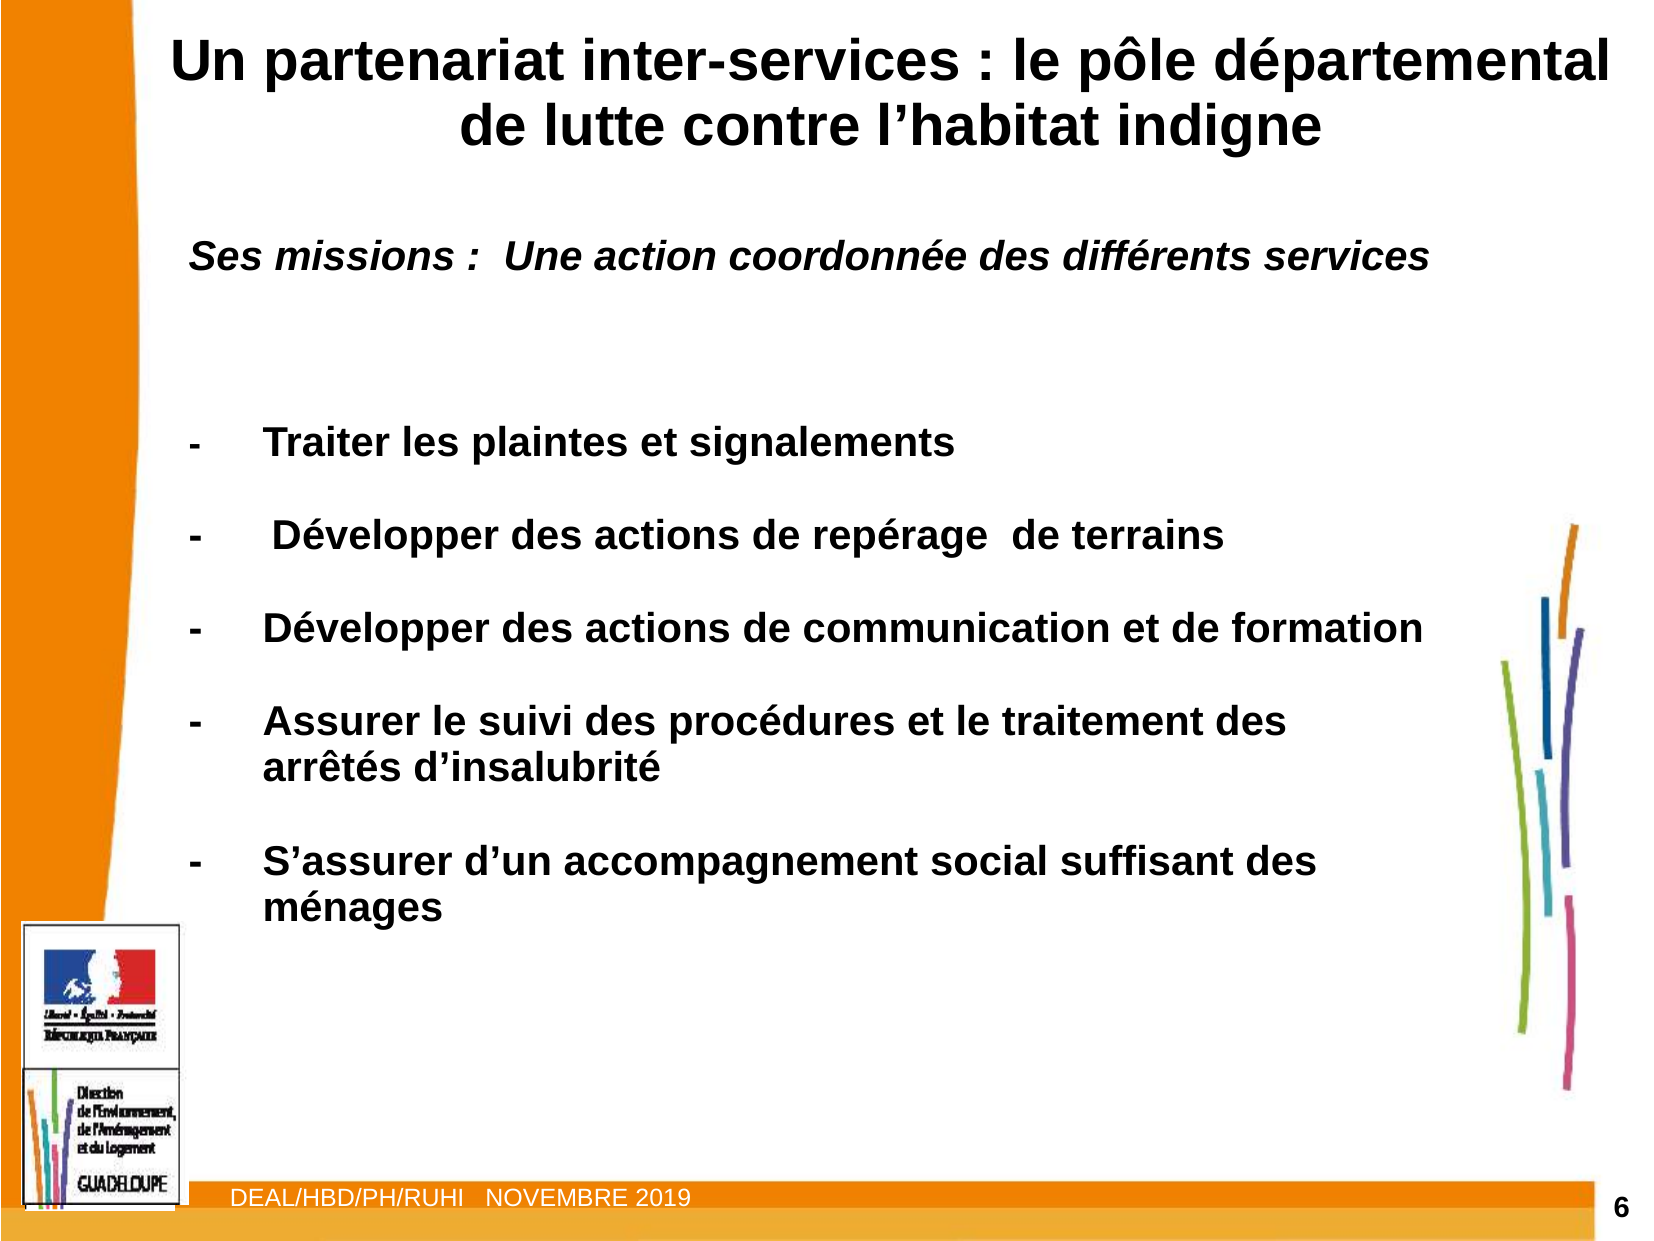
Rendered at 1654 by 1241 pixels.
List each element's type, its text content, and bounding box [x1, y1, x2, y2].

title Un partenariat inter-services : le pôle départemental de lutte contre l’habitat indigne [141, 0, 1642, 351]
text_box Ses missions : Une action coordonnée des différents services - Traiter les plaintes et signalements - Développer des actions de repérage de terrains - Développer des actions de communication et de formation - Assurer le suivi des procédures et le traitement des arrêtés d’insalubrité - S’assurer d’un accompagnement social suffisant des ménages [173, 225, 1556, 1065]
picture [1, 0, 1654, 1241]
